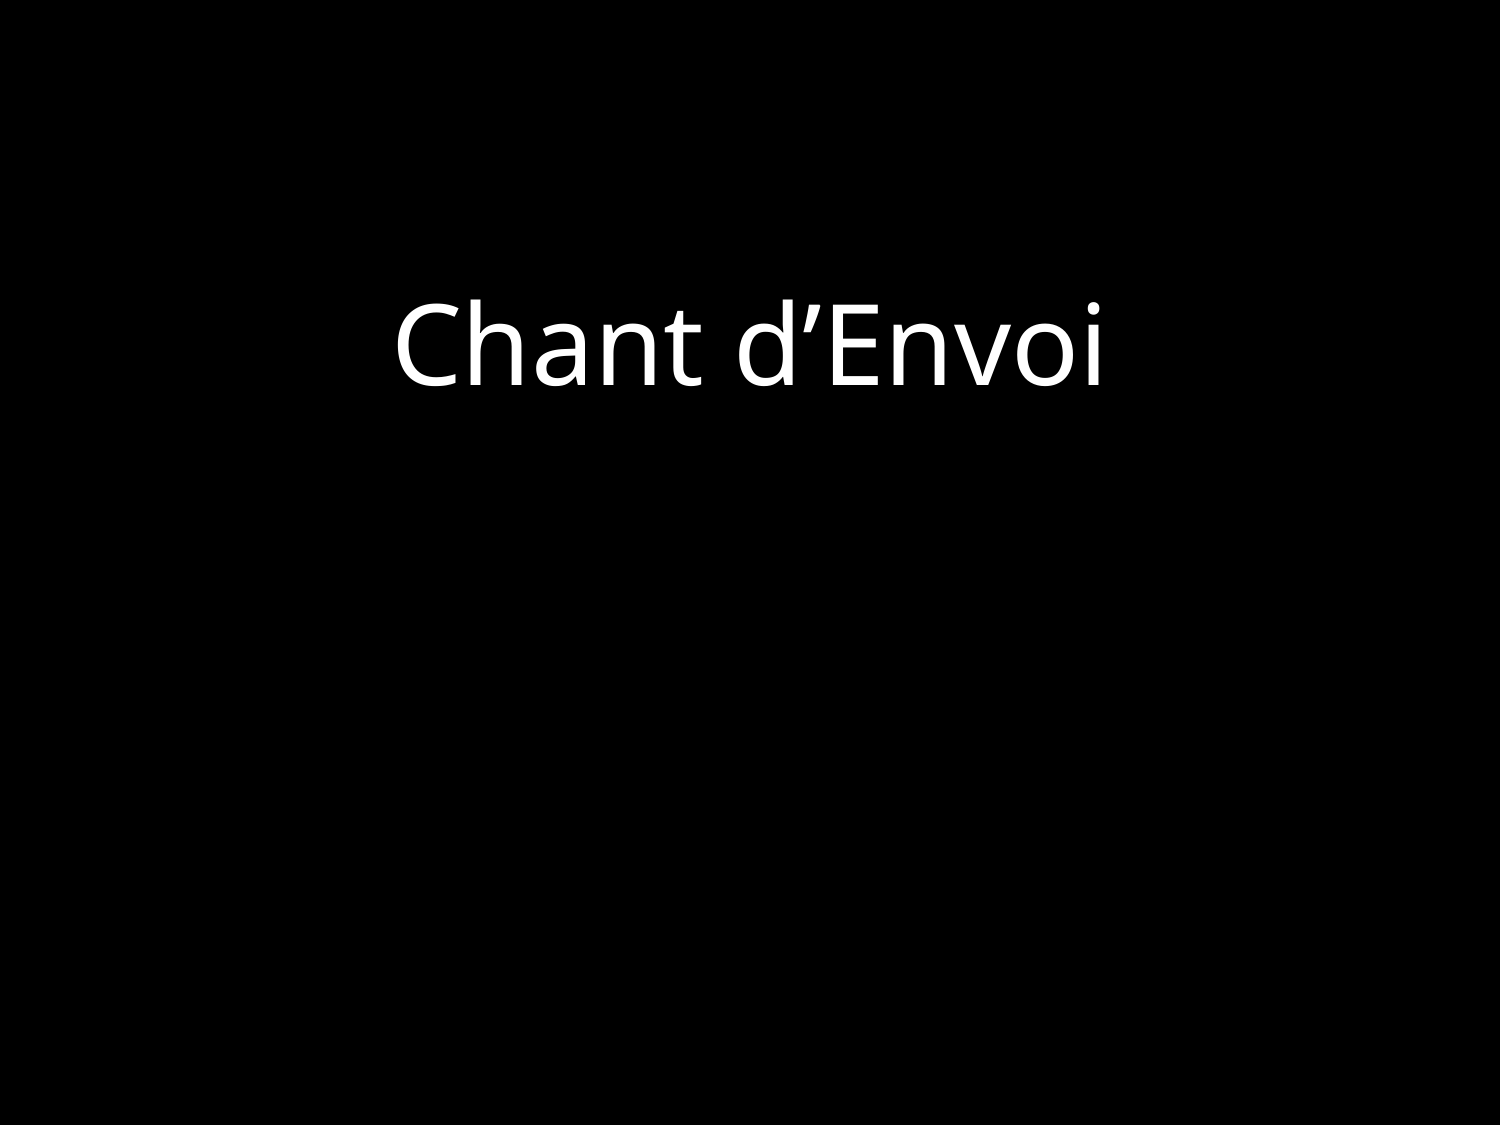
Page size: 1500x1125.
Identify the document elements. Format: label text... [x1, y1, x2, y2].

text_box Chant d’Envoi [75, 66, 1426, 1005]
